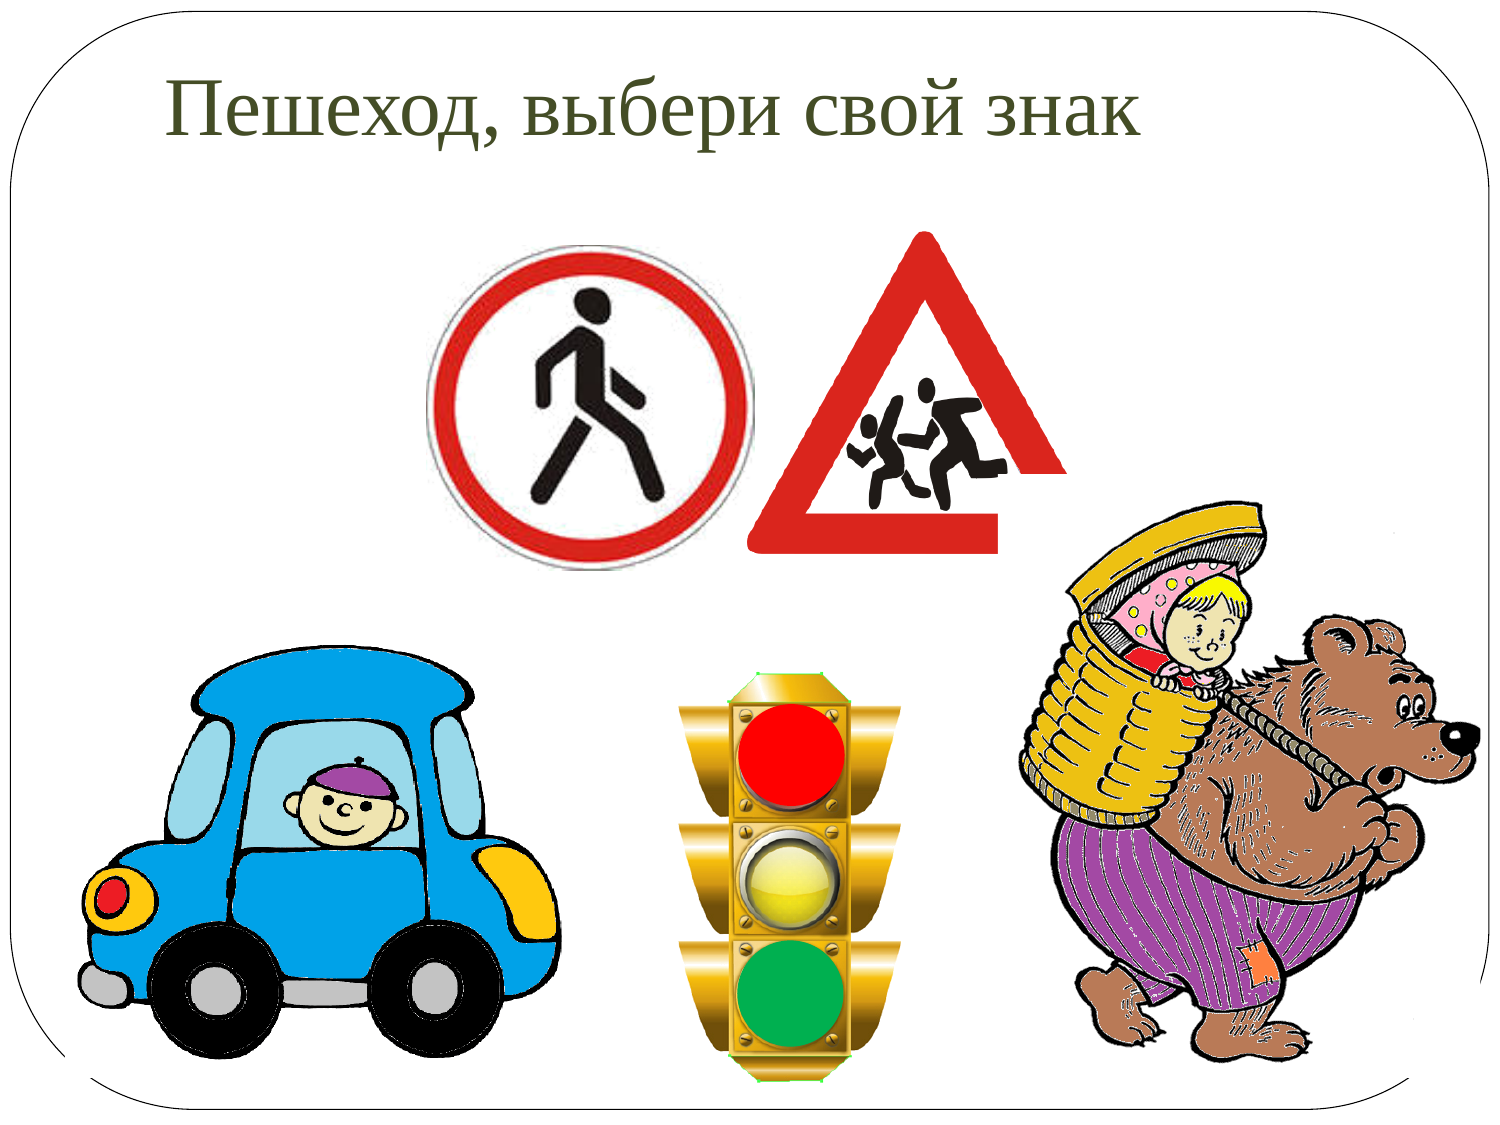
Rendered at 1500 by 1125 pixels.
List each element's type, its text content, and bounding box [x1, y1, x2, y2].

picture [64, 622, 590, 1078]
title Пешеход, выбери свой знак [150, 45, 1425, 233]
text_box [737, 940, 844, 1047]
picture [426, 233, 1481, 1079]
text_box [738, 704, 845, 806]
picture [658, 655, 923, 1091]
